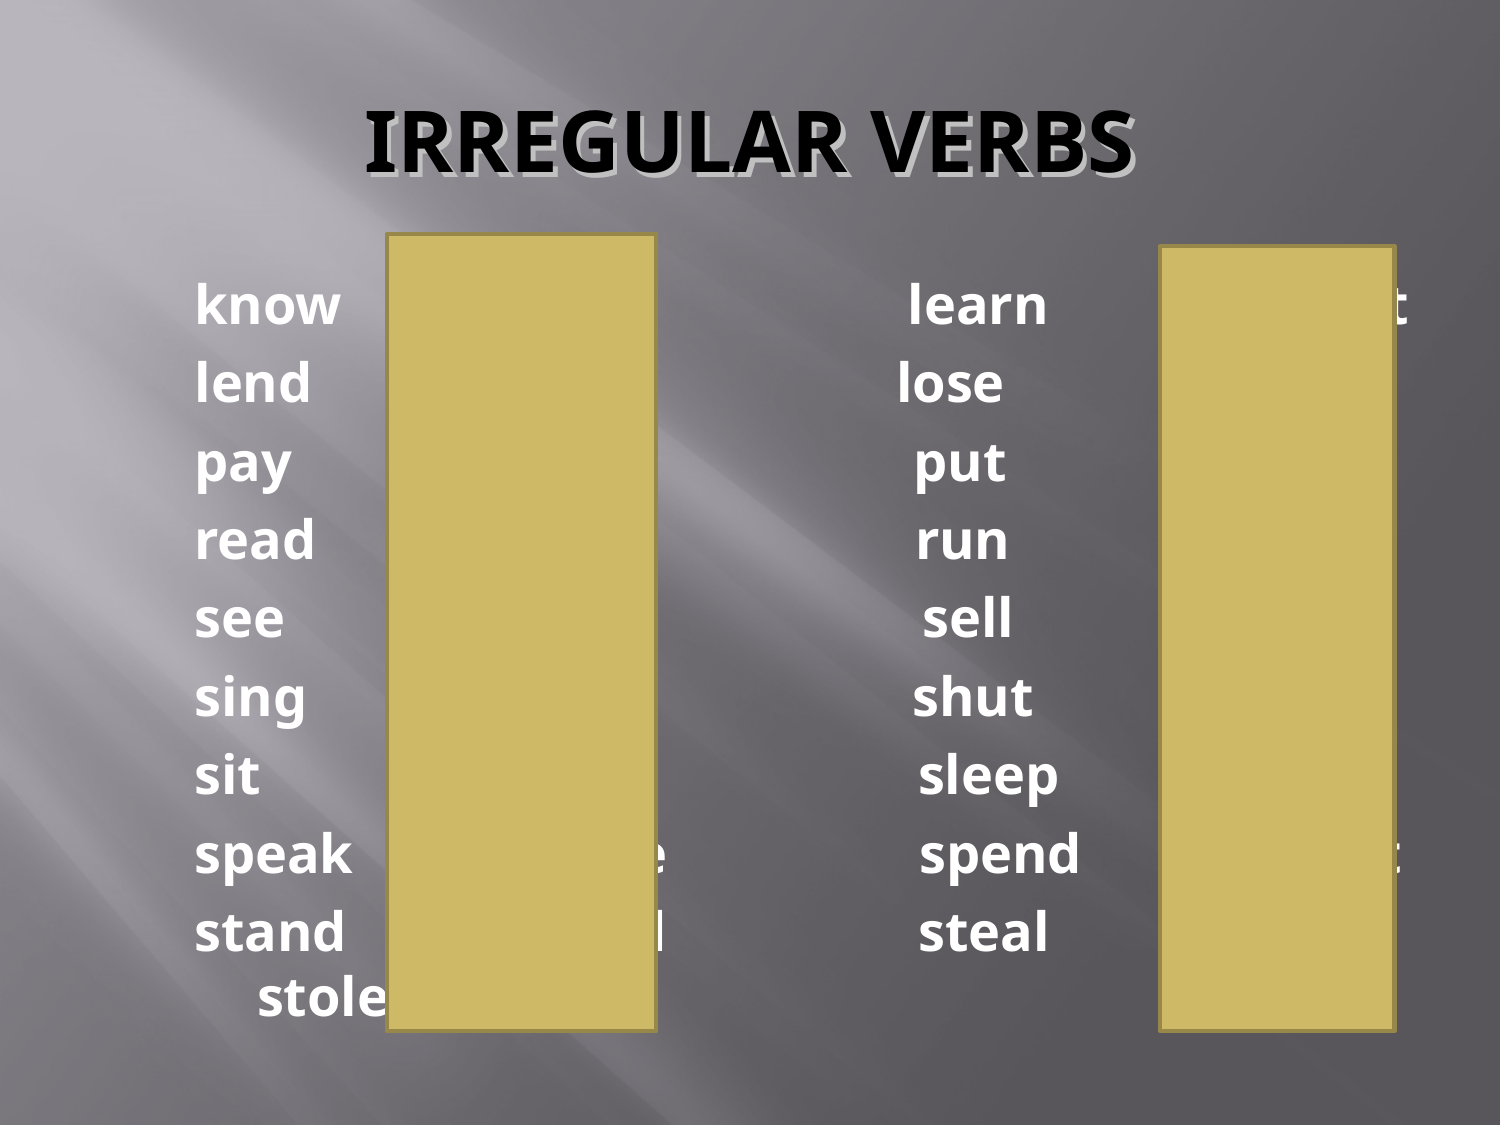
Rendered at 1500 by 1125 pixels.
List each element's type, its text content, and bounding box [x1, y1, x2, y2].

text_box [387, 234, 656, 1031]
text_box [1160, 246, 1395, 1031]
title IRREGULAR VERBS [75, 45, 1426, 233]
list know knew learn learnt lend lent lose lost pay paid put put read read run ran see saw sell sold sing sang shut shut sit sat sleep slept speak spoke spend spent stand stood steal stole… [75, 262, 1426, 1036]
